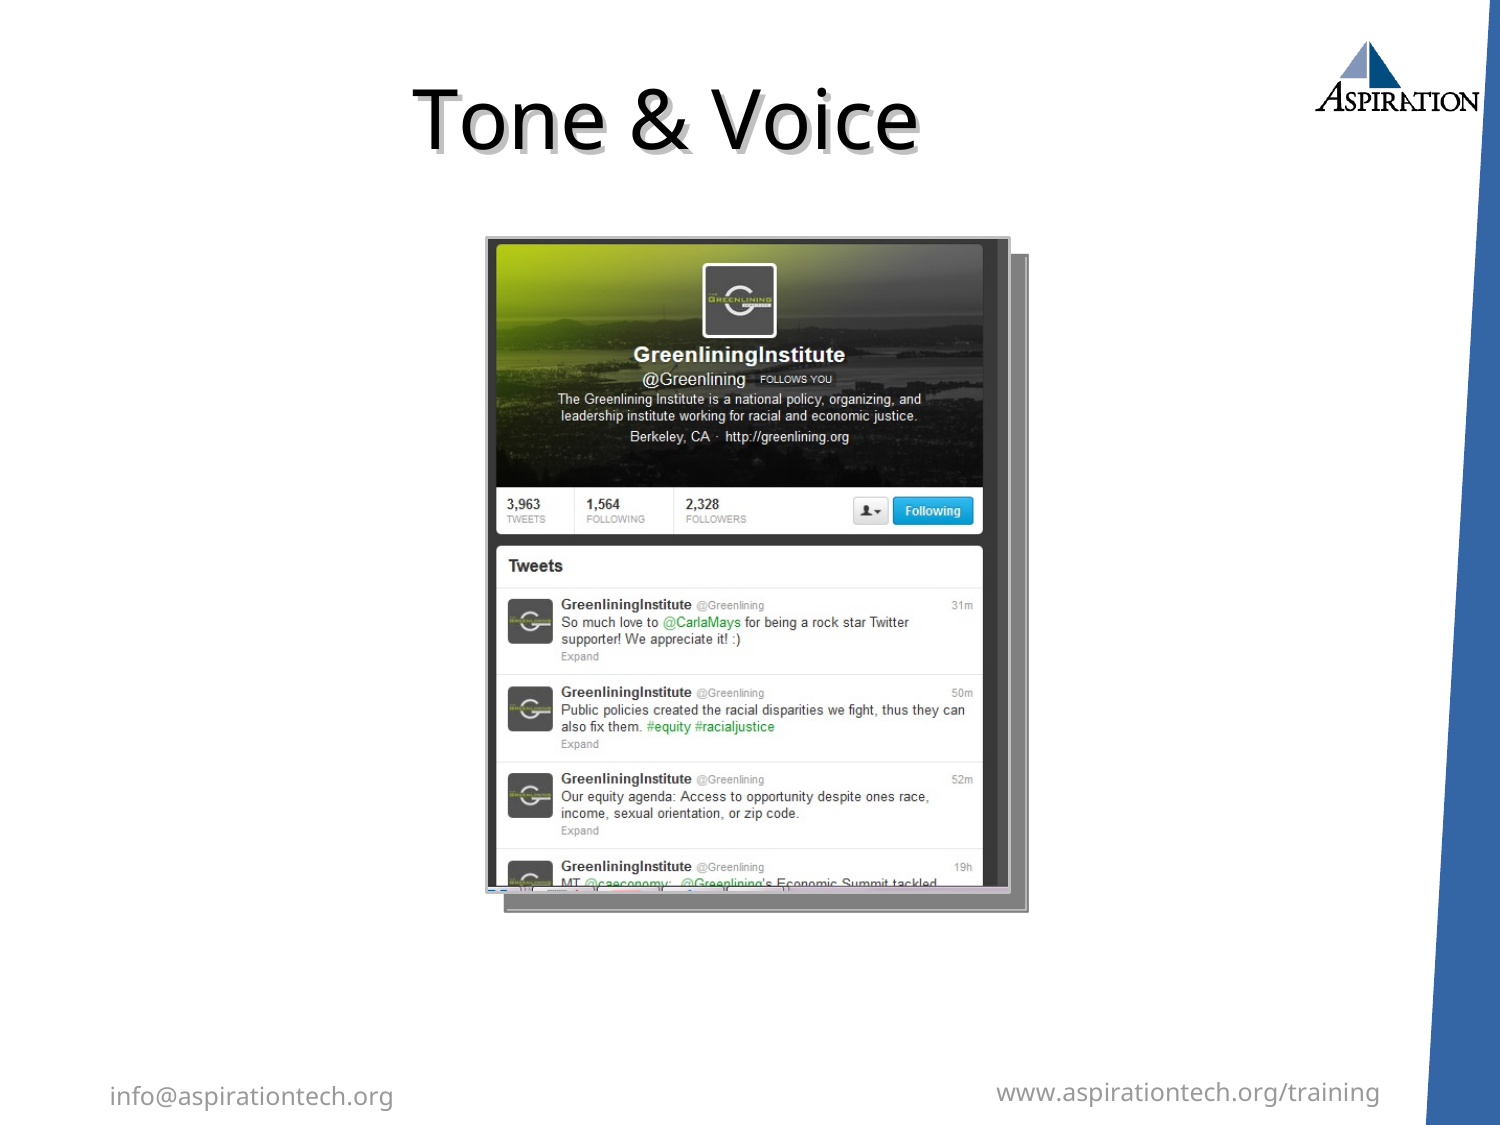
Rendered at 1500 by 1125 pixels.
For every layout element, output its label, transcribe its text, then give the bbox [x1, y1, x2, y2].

title Tone & Voice [49, 19, 1284, 206]
picture [1315, 41, 1480, 120]
picture [488, 238, 1008, 892]
